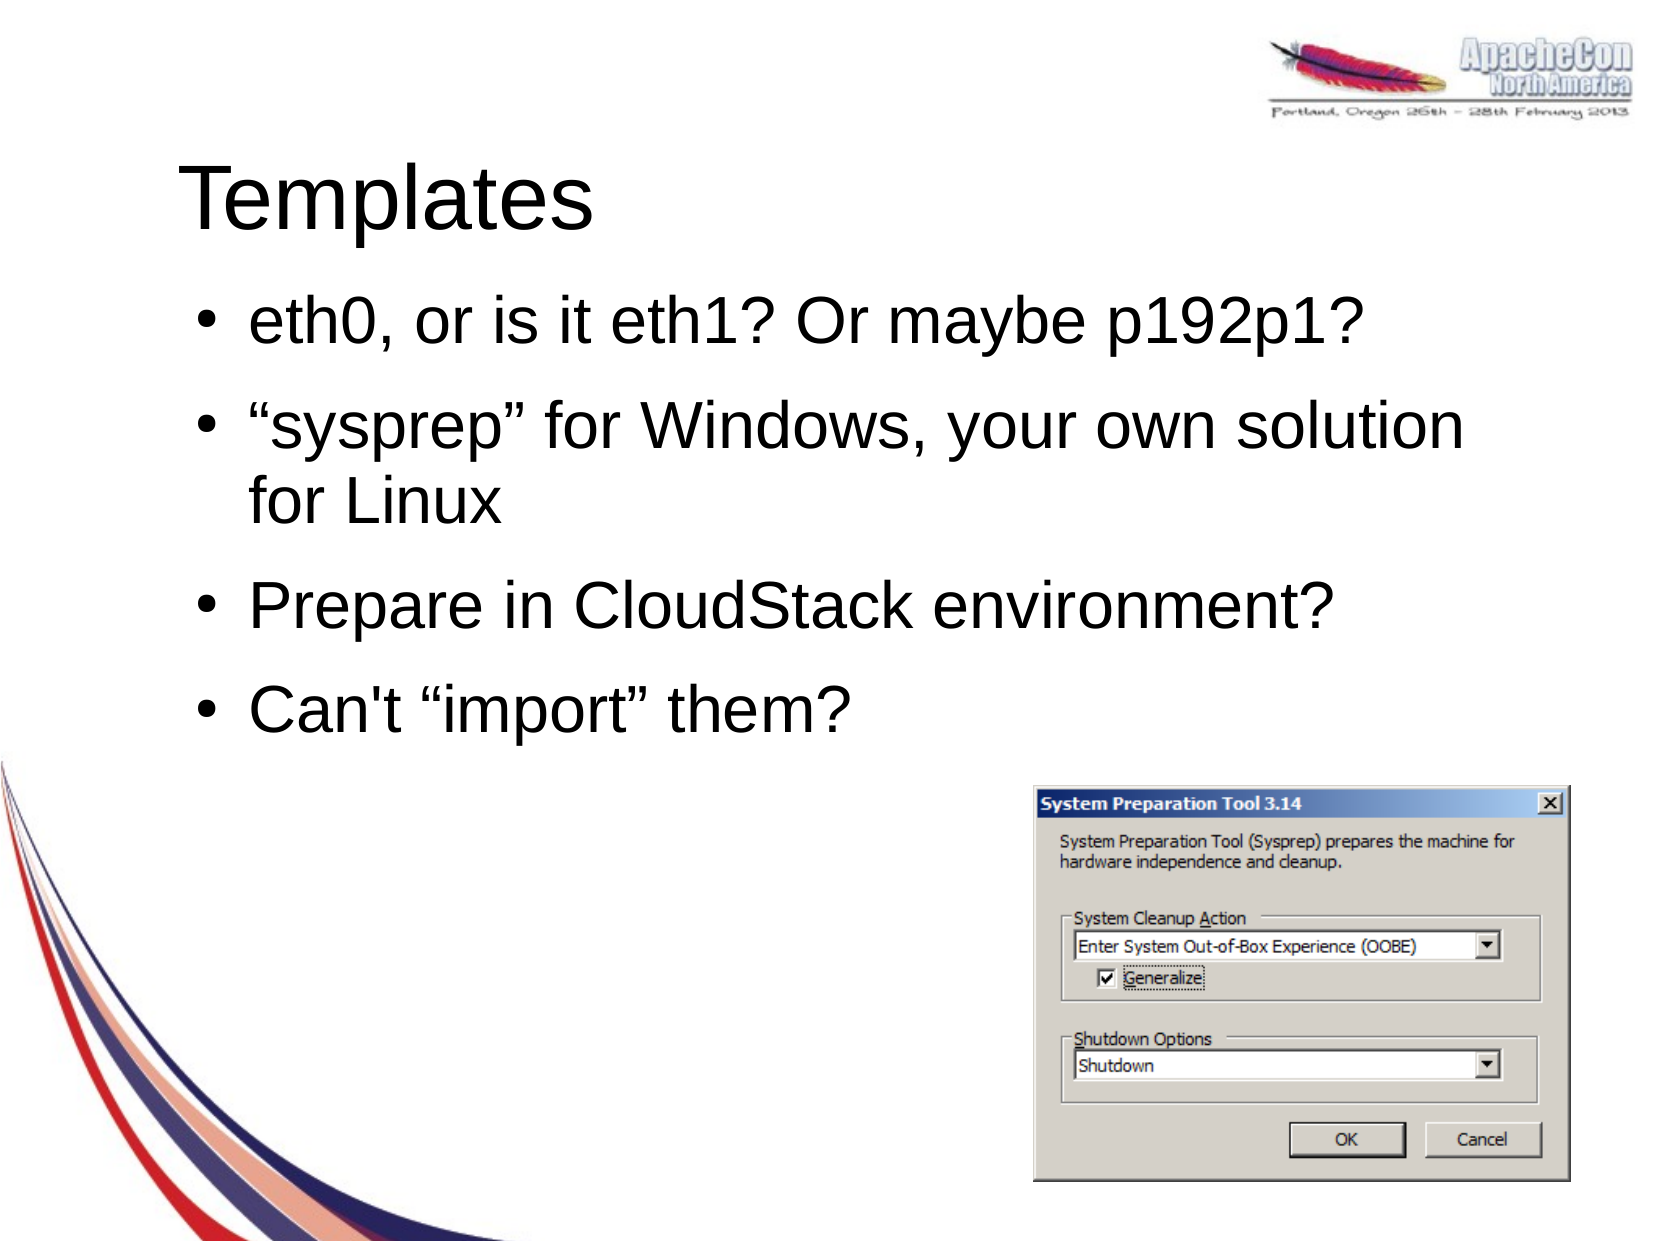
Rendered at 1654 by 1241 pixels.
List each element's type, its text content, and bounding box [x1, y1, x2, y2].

title Templates [177, 146, 1536, 250]
picture [0, 0, 1654, 1241]
list eth0, or is it eth1? Or maybe p192p1? “sysprep” for Windows, your own solution for Linux Prepare in CloudStack environment? Can't “import” them? [177, 283, 1536, 990]
